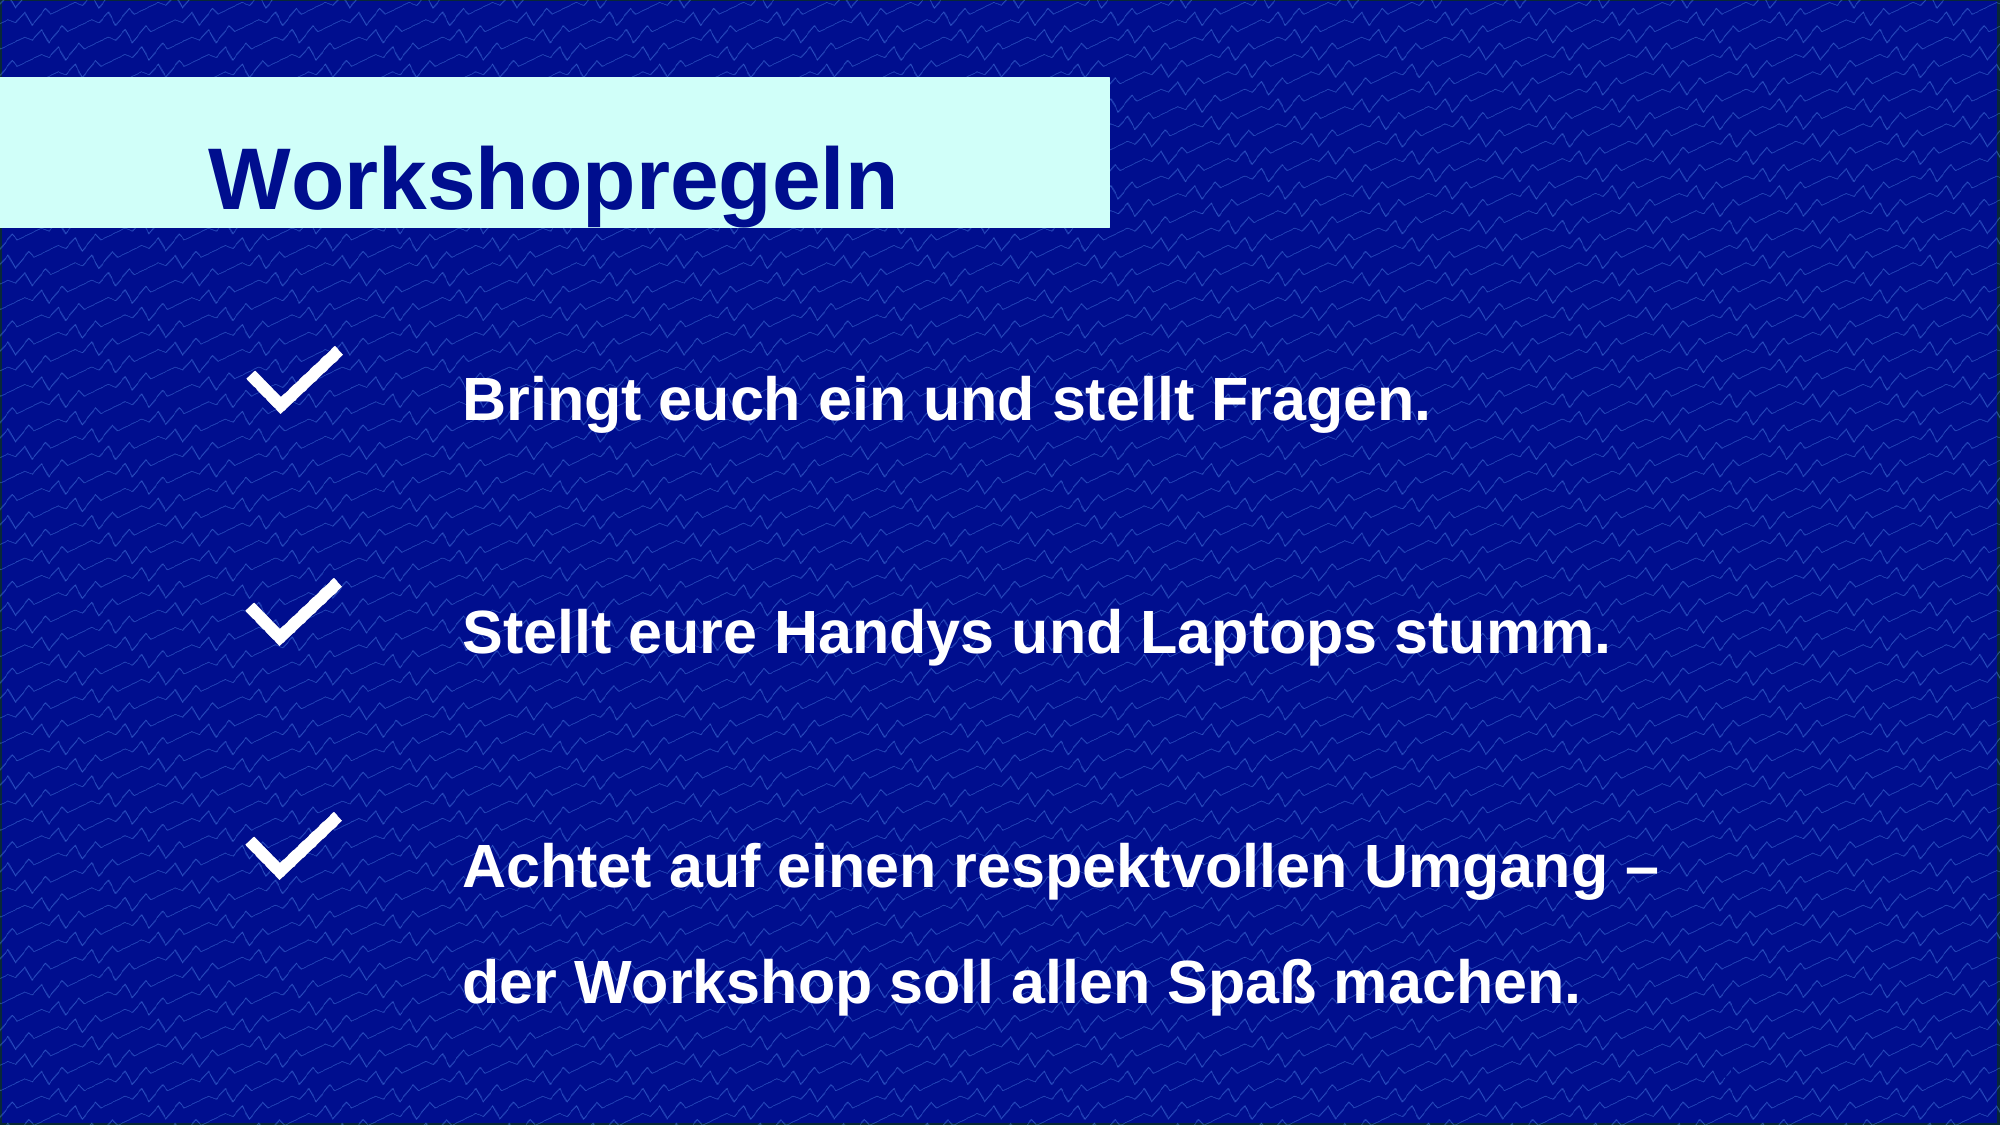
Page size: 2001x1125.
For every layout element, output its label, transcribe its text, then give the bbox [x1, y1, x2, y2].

text_box Bringt euch ein und stellt Fragen. Stellt eure Handys und Laptops stumm. Achtet auf einen respektvollen Umgang – der Workshop soll allen Spaß machen. [344, 316, 1958, 1053]
picture [243, 795, 344, 896]
text_box Workshopregeln [0, 78, 1110, 228]
picture [244, 329, 344, 430]
text_box [0, 0, 2000, 1125]
picture [243, 561, 344, 662]
text_box 4 [1708, 1052, 1943, 1093]
